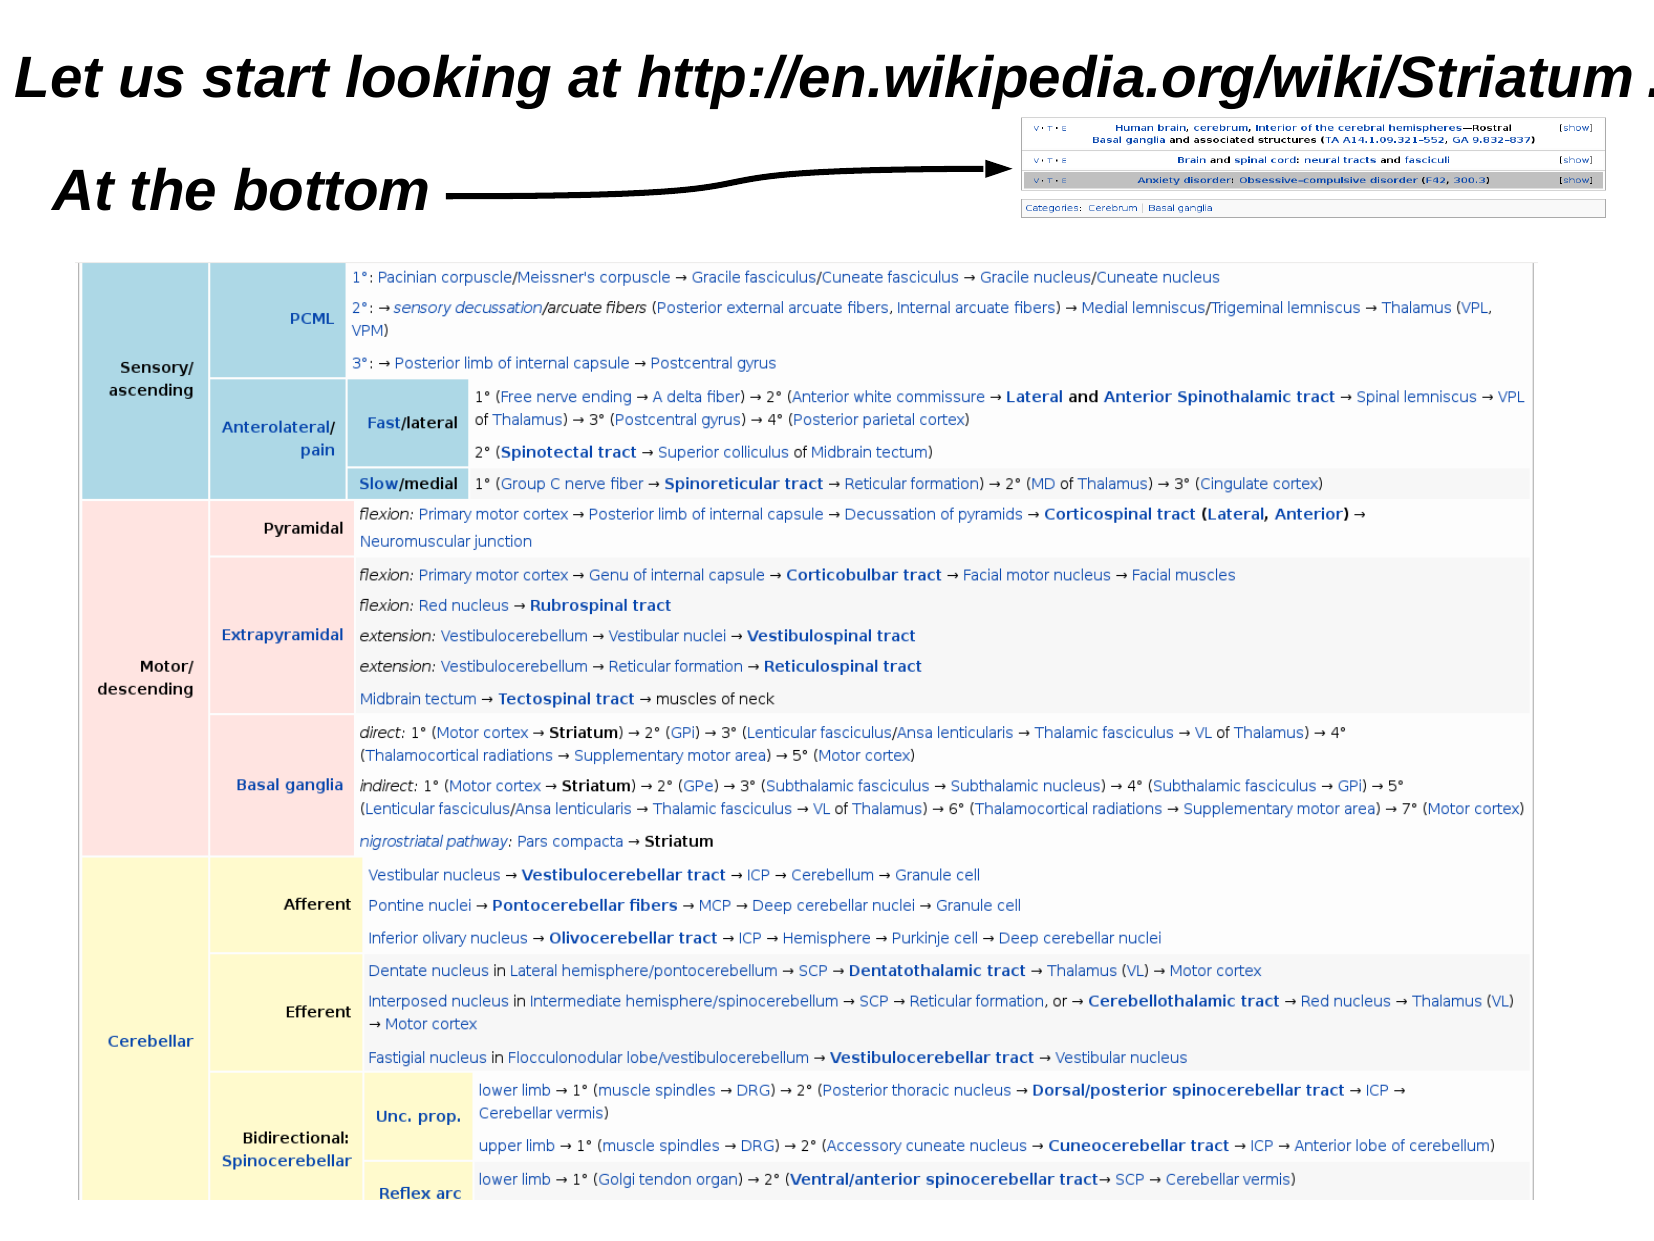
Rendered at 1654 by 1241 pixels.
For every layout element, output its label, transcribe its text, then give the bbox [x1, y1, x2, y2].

picture [75, 262, 1538, 1201]
text_box Let us start looking at http://en.wikipedia.org/wiki/Striatum . [0, 37, 1654, 118]
text_box At the bottom [37, 150, 446, 243]
picture [1012, 112, 1612, 226]
